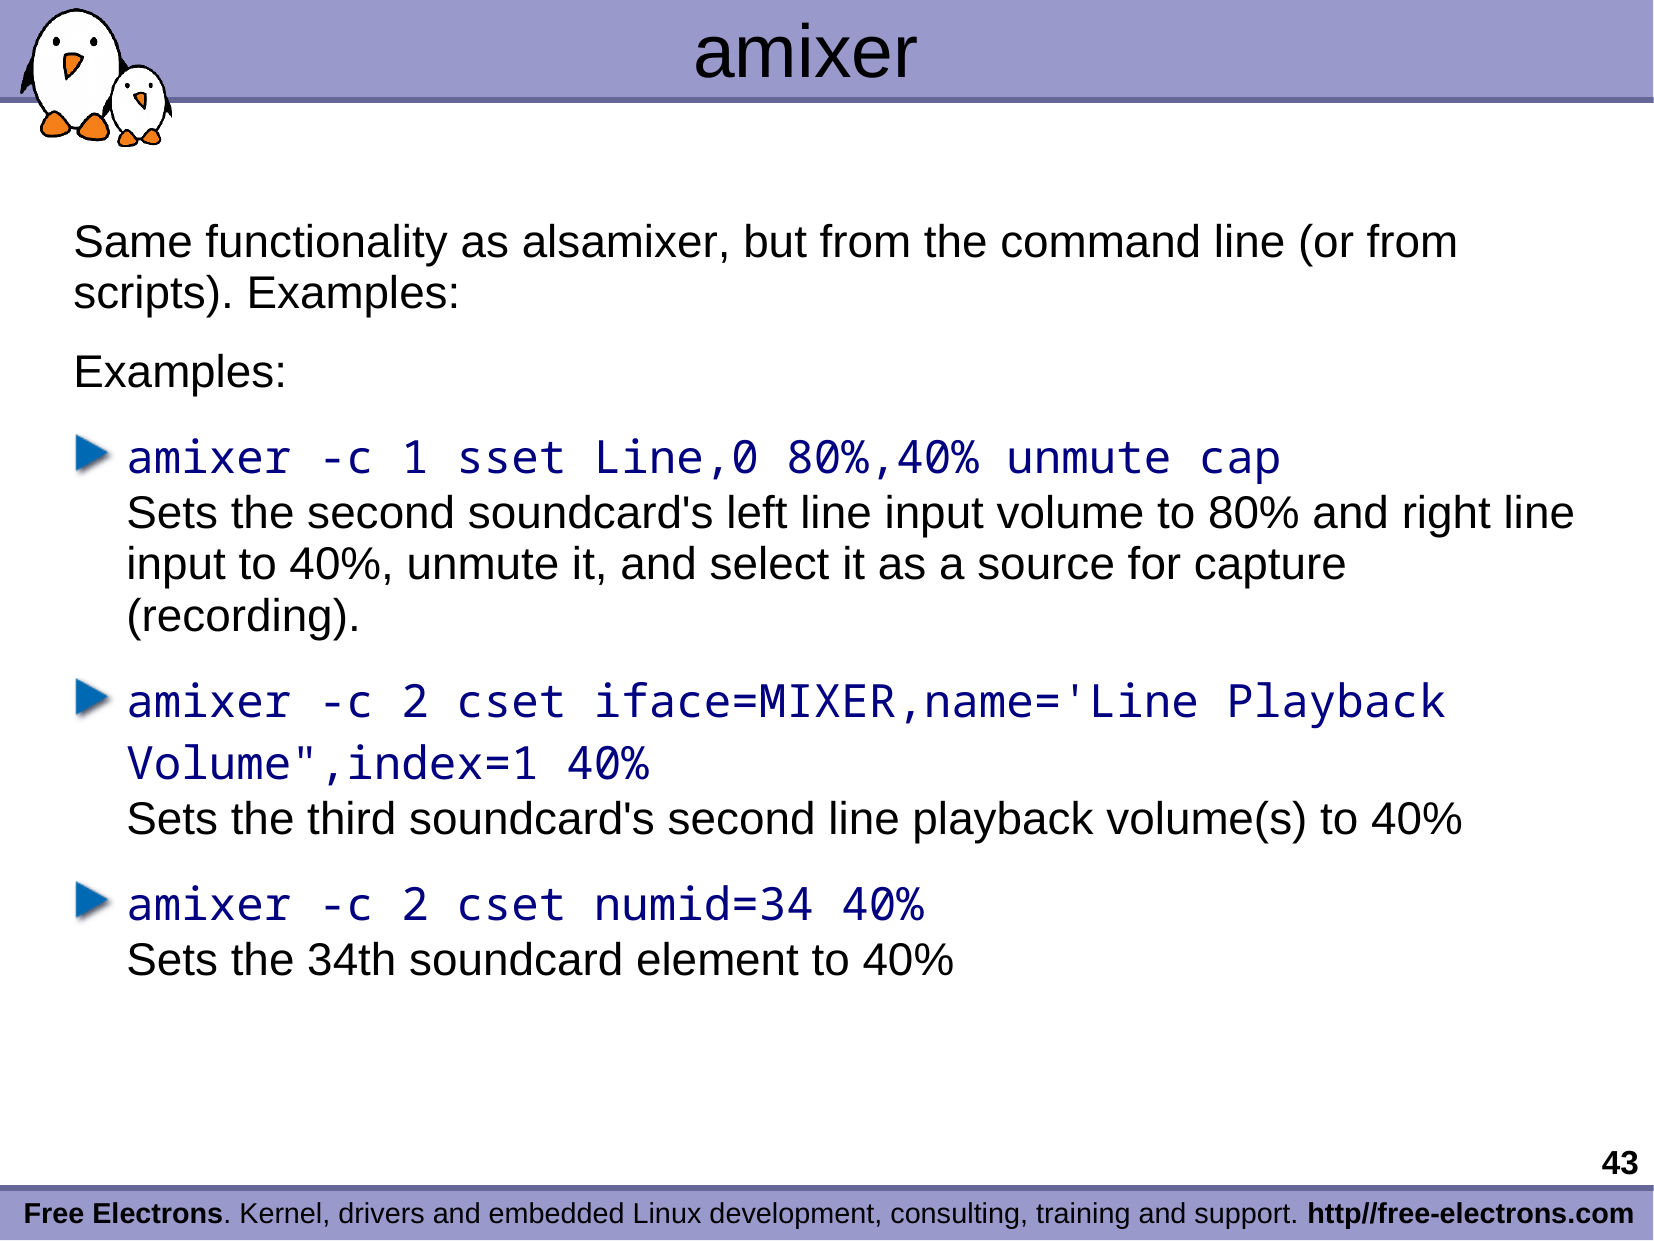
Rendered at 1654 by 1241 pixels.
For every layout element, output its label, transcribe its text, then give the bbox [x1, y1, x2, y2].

title amixer [60, 0, 1551, 103]
picture [20, 8, 172, 147]
list Same functionality as alsamixer, but from the command line (or from scripts). Examples: Examples: amixer -c 1 sset Line,0 80%,40% unmute cap Sets the second soundcard's left line input volume to 80% and right line input to 40%, unmute it, and select it as a source for capture (recording). amixer -c 2 cset iface=MIXER,name='Line Playback Volume",index=1 40% Sets the third soundcard's second line playback volume(s) to 40% amixer -c 2 cset numid=34 40% Sets the 34th soundcard element to 40% [55, 216, 1584, 1084]
